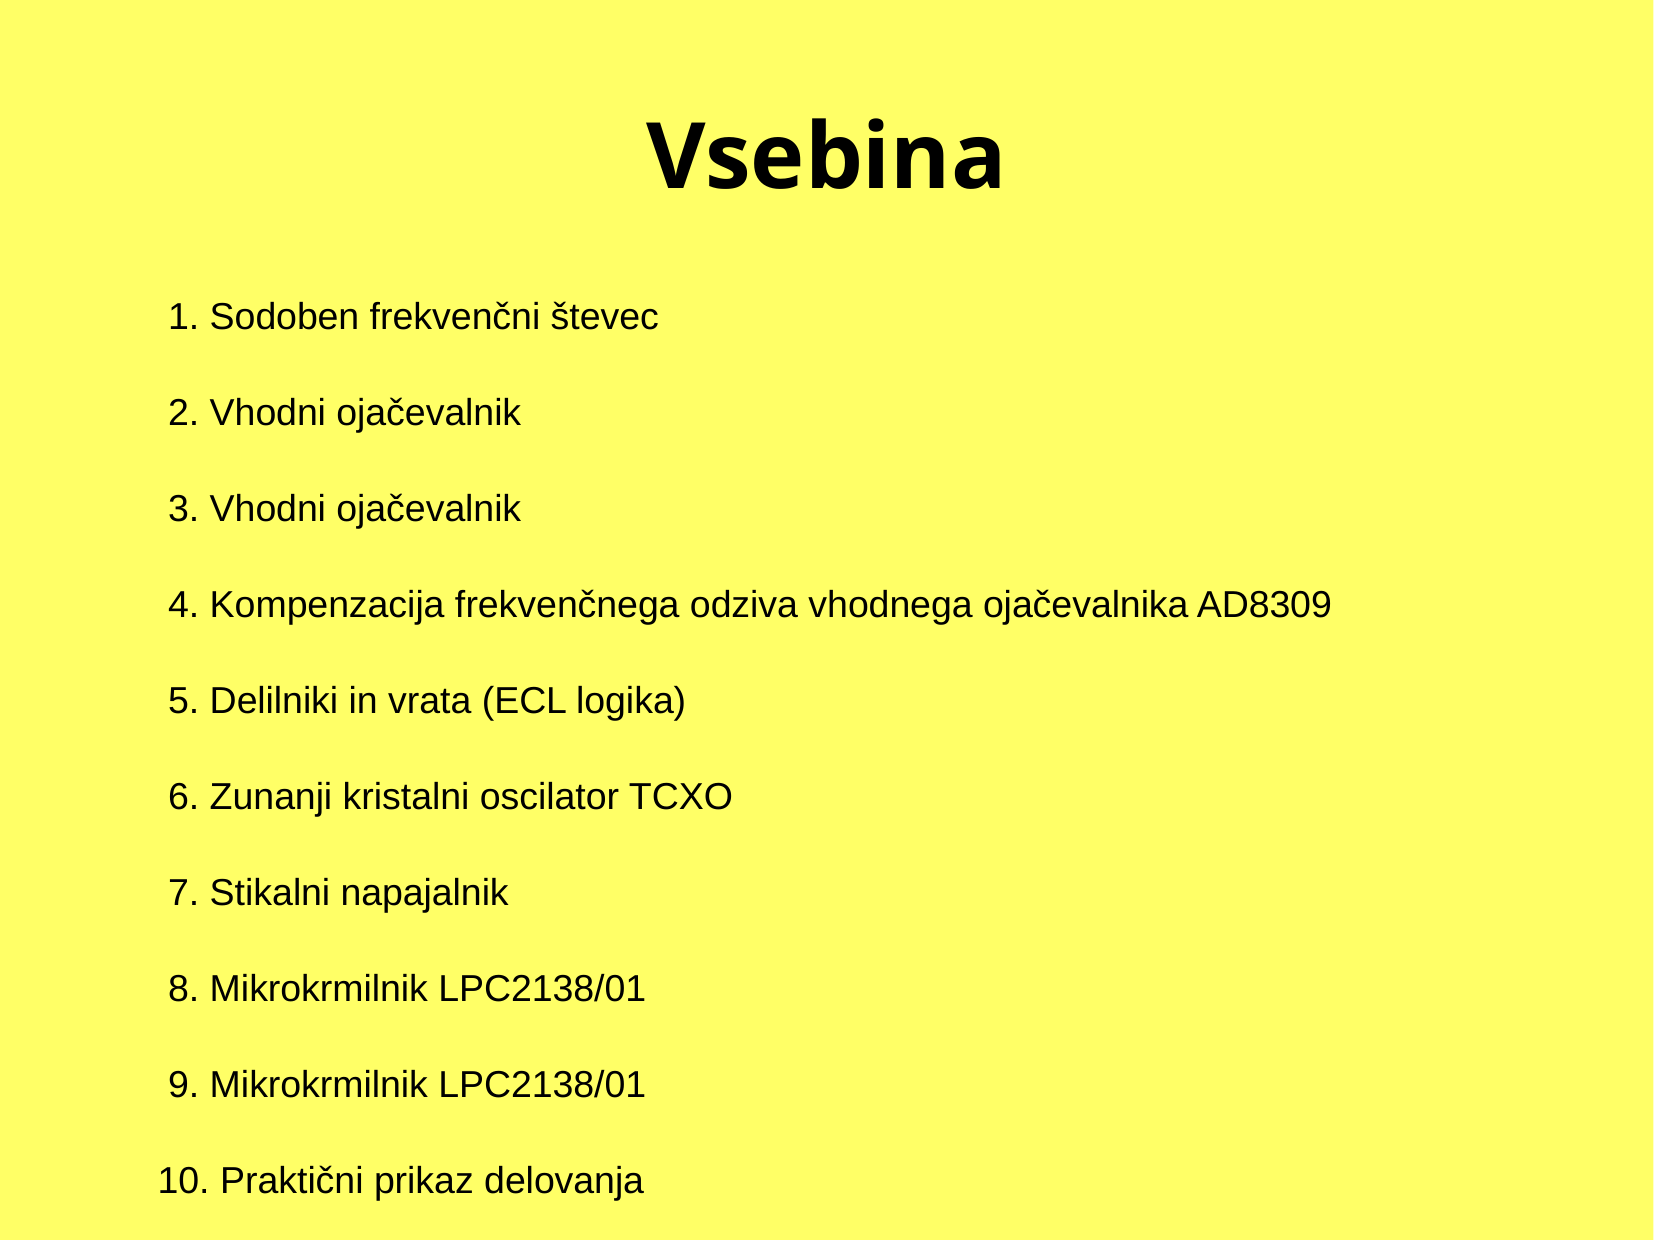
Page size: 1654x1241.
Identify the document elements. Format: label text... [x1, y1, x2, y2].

list 1. Sodoben frekvenčni števec 2. Vhodni ojačevalnik 3. Vhodni ojačevalnik 4. Kompenzacija frekvenčnega odziva vhodnega ojačevalnika AD8309 5. Delilniki in vrata (ECL logika) 6. Zunanji kristalni oscilator TCXO 7. Stikalni napajalnik 8. Mikrokrmilnik LPC2138/01 9. Mikrokrmilnik LPC2138/01 10. Praktični prikaz delovanja [82, 295, 1630, 1241]
title Vsebina [82, 49, 1571, 257]
